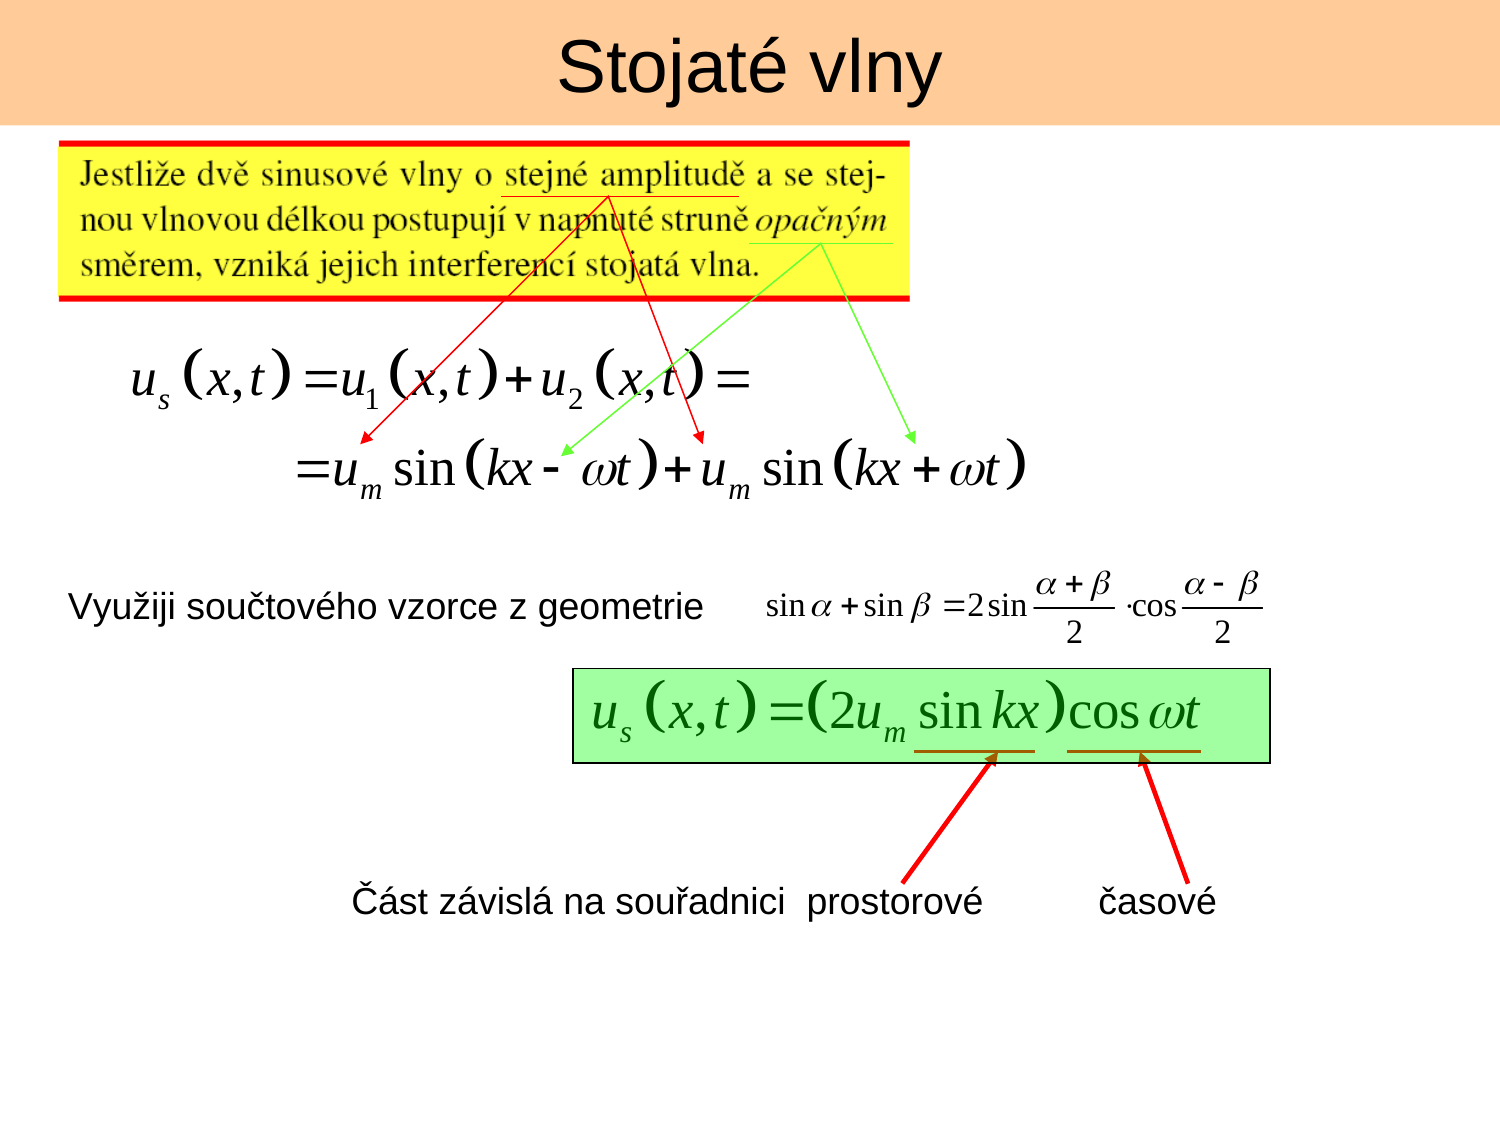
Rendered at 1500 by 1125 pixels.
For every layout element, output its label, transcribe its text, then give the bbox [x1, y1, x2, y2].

chart [761, 562, 1270, 651]
text_box [572, 668, 1270, 764]
chart [123, 338, 1034, 517]
text_box Část závislá na souřadnici prostorové časové [336, 869, 1258, 930]
picture [53, 137, 916, 303]
picture [751, 246, 847, 303]
text_box Stojaté vlny [0, 0, 1500, 126]
chart [664, 338, 702, 362]
text_box Využiji součtového vzorce z geometrie [53, 574, 751, 635]
picture [504, 199, 647, 303]
